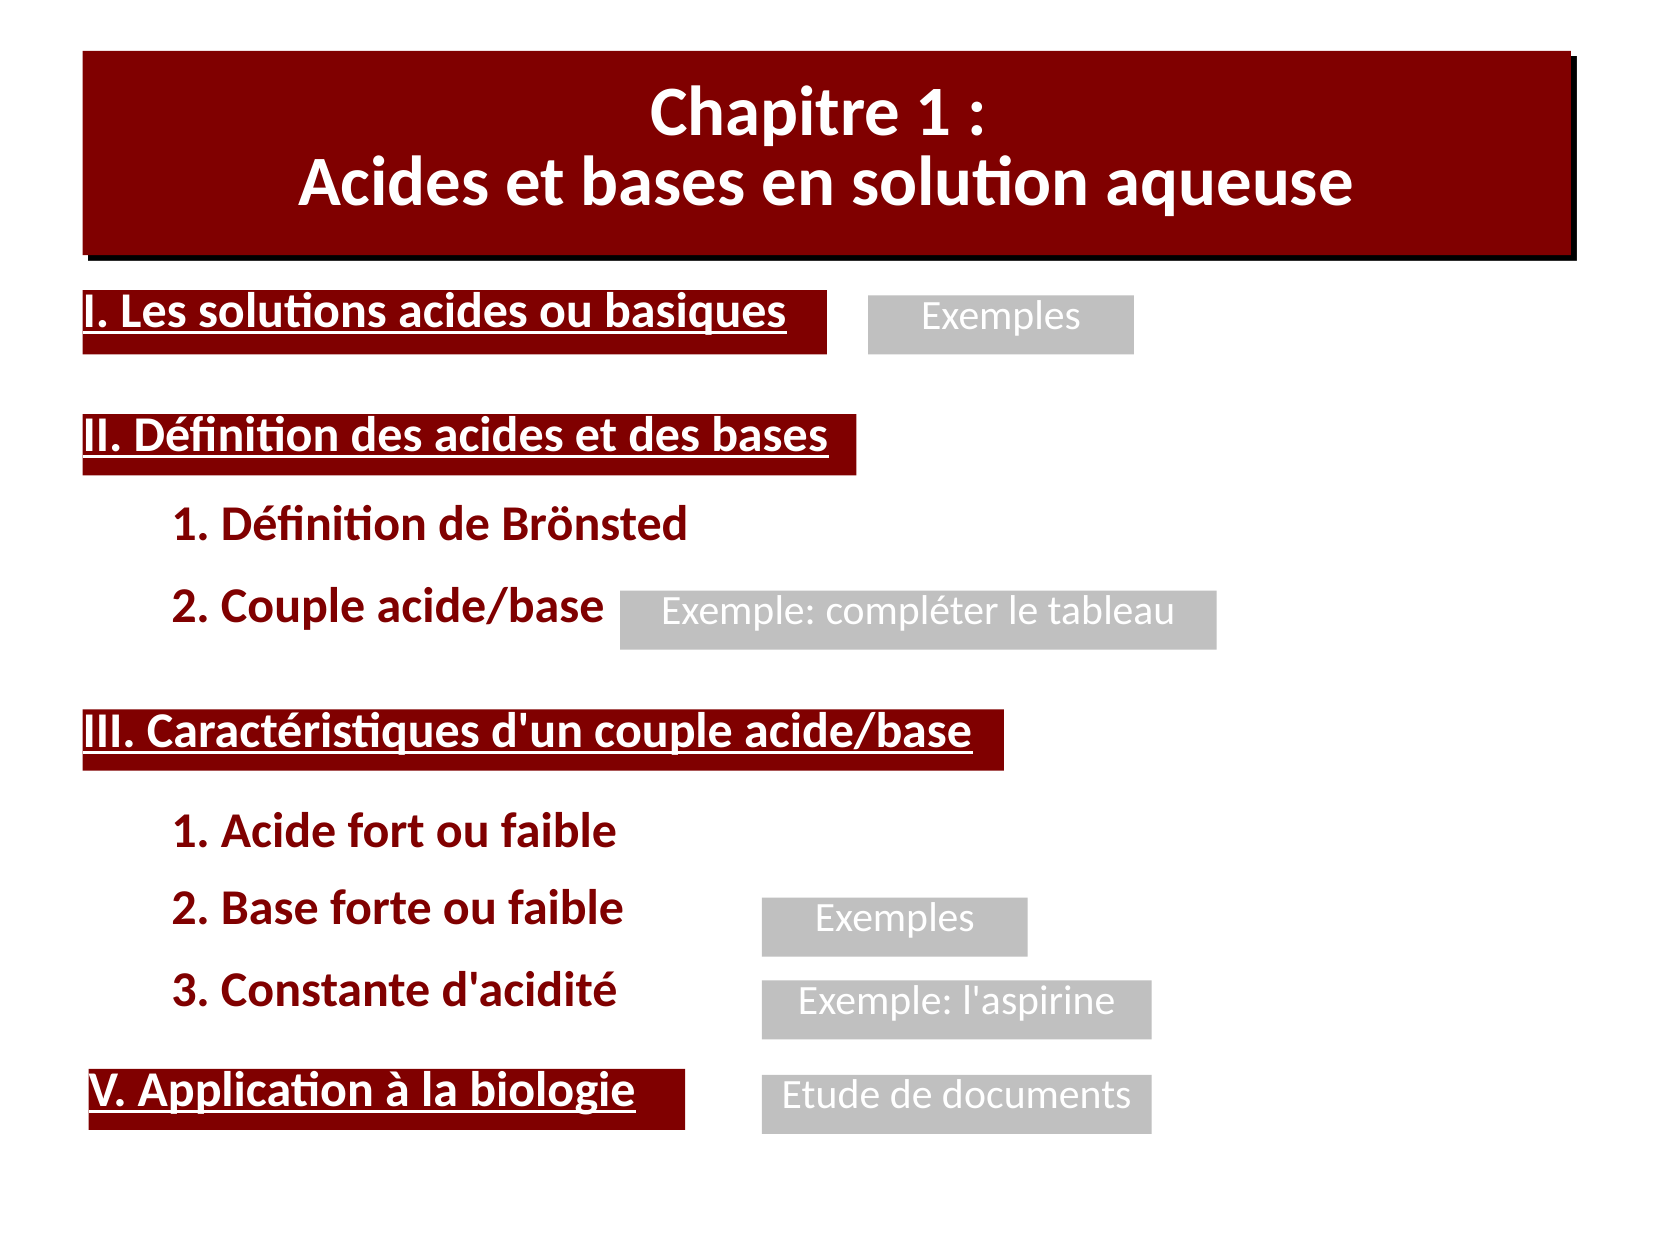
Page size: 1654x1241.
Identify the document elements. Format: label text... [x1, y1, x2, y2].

list 2. Base forte ou faible [171, 886, 945, 969]
list Exemples [868, 295, 1134, 355]
list Exemple: l'aspirine [761, 980, 1152, 1040]
list 2. Couple acide/base [171, 597, 945, 680]
list V. Application à la biologie [88, 1068, 686, 1130]
list III. Caractéristiques d'un couple acide/base [82, 709, 1004, 771]
title Chapitre 1 : Acides et bases en solution aqueuse [82, 50, 1571, 256]
list II. Définition des acides et des bases [82, 414, 857, 476]
list 3. Constante d'acidité [171, 969, 945, 1063]
list I. Les solutions acides ou basiques [82, 290, 827, 355]
list Etude de documents [761, 1074, 1152, 1134]
list Exemples [761, 897, 1028, 957]
list 1. Définition de Brönsted [171, 502, 945, 597]
list 1. Acide fort ou faible [171, 809, 945, 886]
list Exemple: compléter le tableau [620, 590, 1217, 650]
